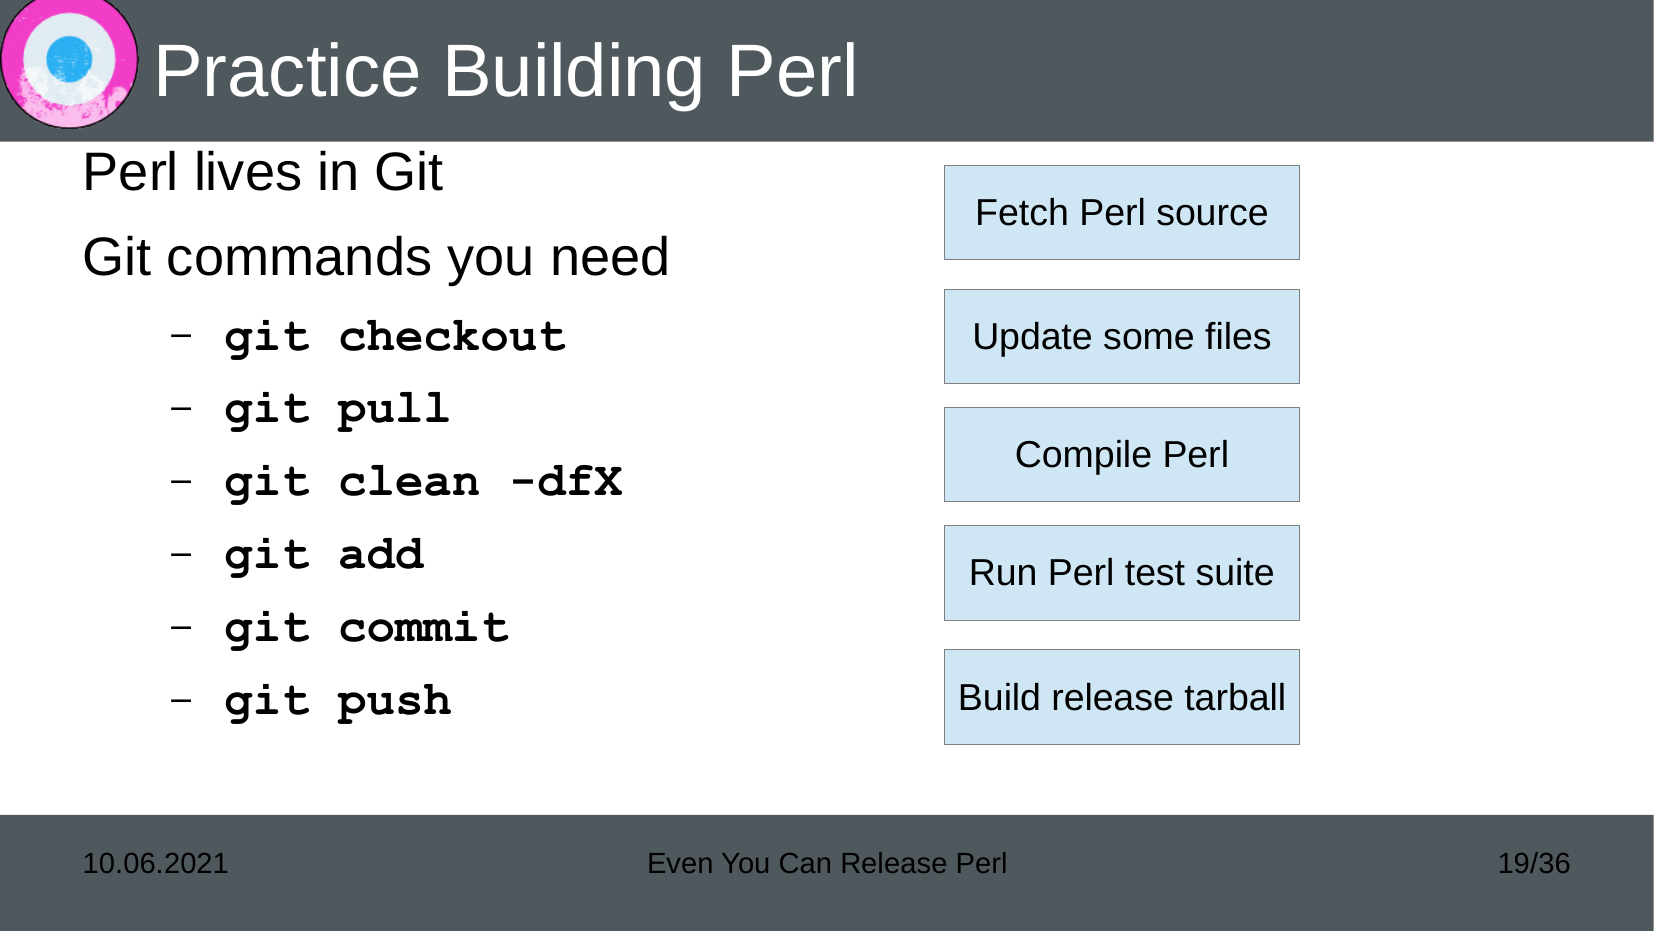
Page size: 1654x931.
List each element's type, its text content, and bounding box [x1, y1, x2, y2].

text_box Compile Perl [944, 407, 1300, 502]
text_box Build release tarball [944, 649, 1300, 745]
list Perl lives in Git Git commands you need git checkout git pull git clean -dfX git add git commit git push [82, 141, 809, 815]
text_box Update some files [944, 289, 1300, 384]
text_box Fetch Perl source [944, 165, 1300, 260]
title Practice Building Perl [153, 5, 1654, 136]
picture [0, 0, 228, 148]
text_box Run Perl test suite [944, 525, 1300, 621]
